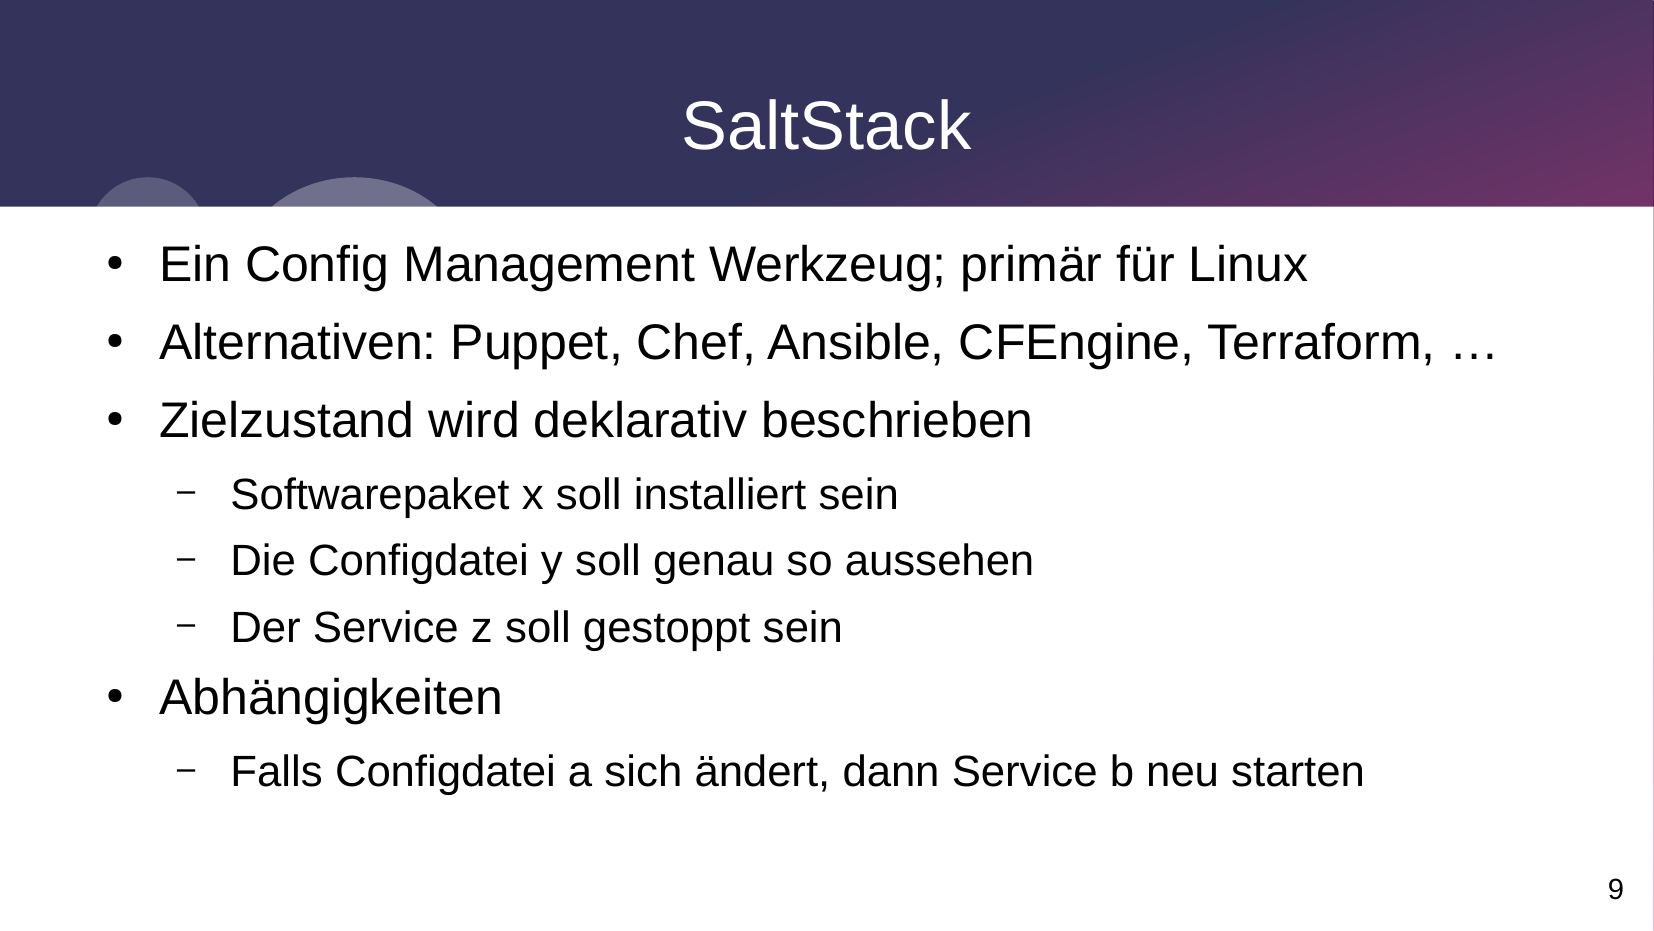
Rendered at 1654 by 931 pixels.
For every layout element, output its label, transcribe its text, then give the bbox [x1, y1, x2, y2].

list Ein Config Management Werkzeug; primär für Linux Alternativen: Puppet, Chef, Ansible, CFEngine, Terraform, … Zielzustand wird deklarativ beschrieben Softwarepaket x soll installiert sein Die Configdatei y soll genau so aussehen Der Service z soll gestoppt sein Abhängigkeiten Falls Configdatei a sich ändert, dann Service b neu starten [88, 236, 1565, 827]
title SaltStack [88, 44, 1565, 207]
